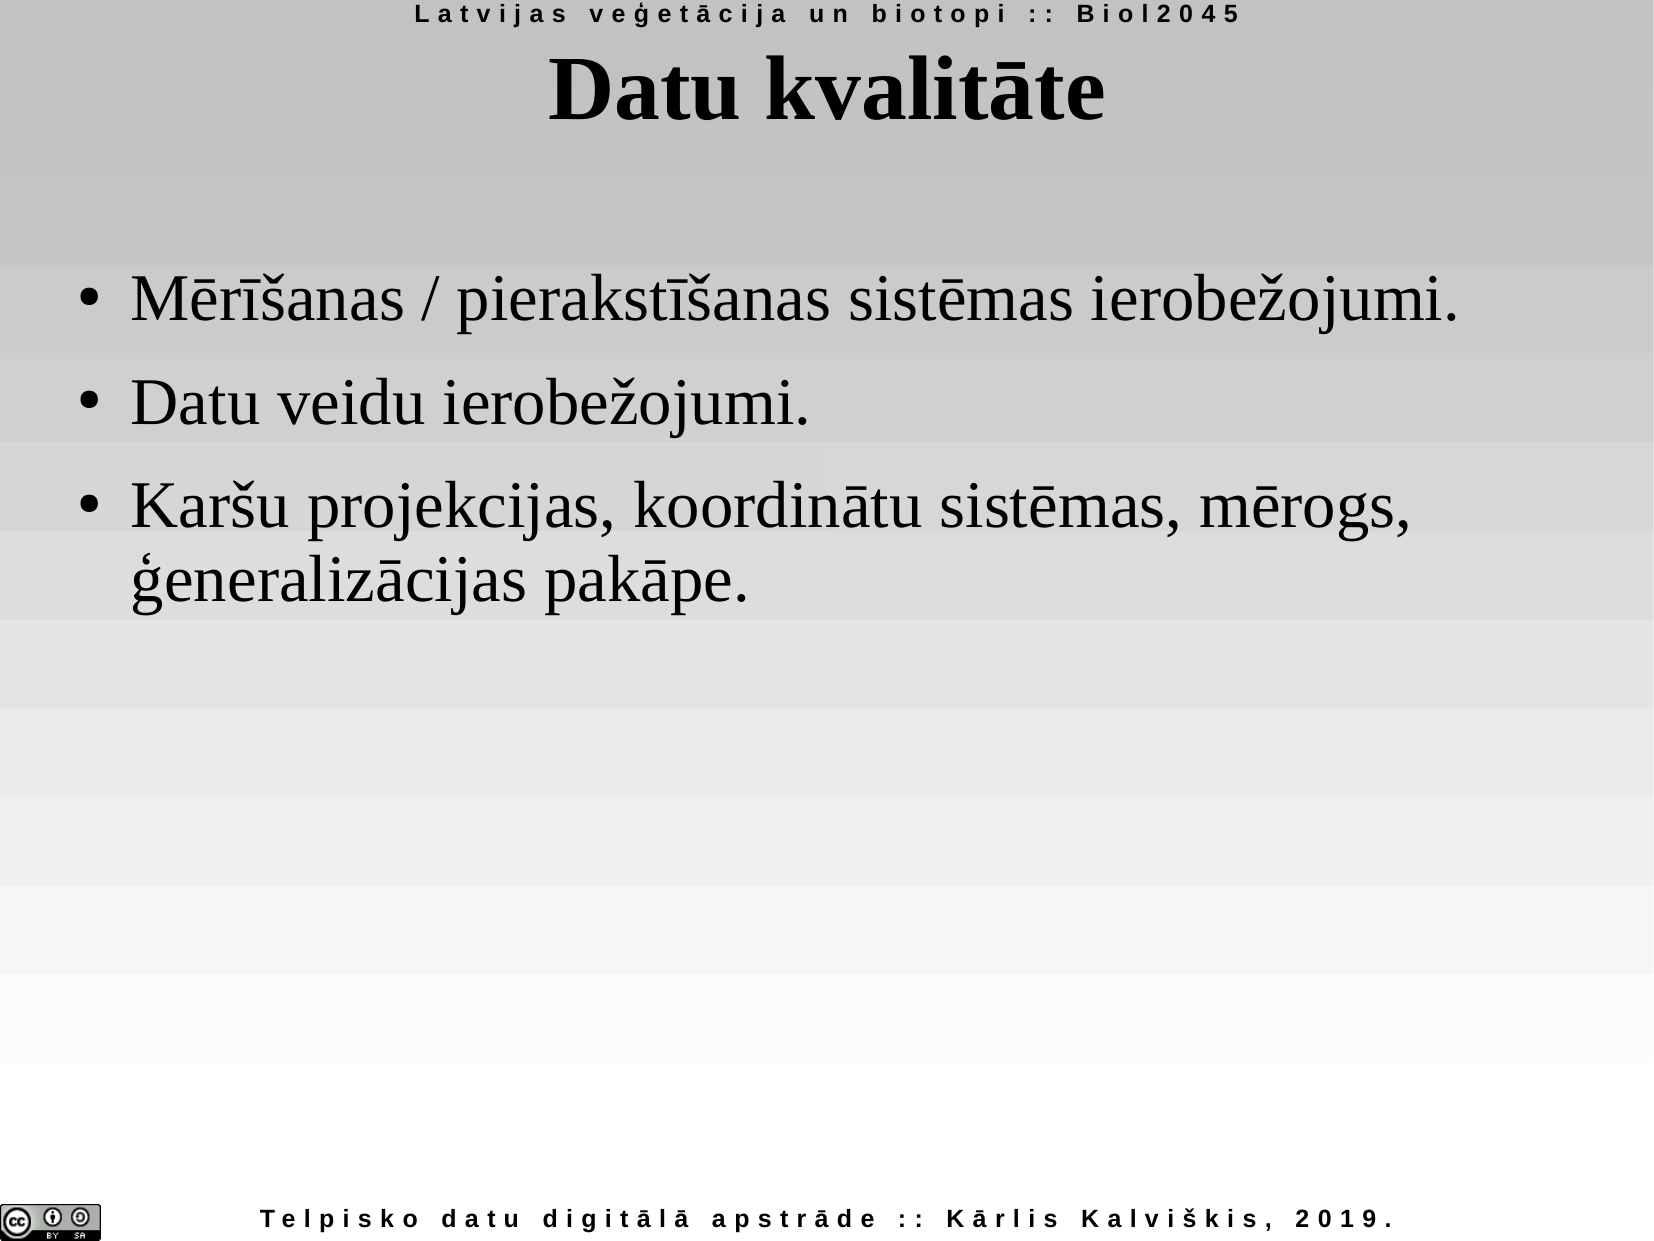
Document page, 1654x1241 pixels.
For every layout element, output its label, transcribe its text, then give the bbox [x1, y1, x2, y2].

list Mērīšanas / pierakstīšanas sistēmas ierobežojumi. Datu veidu ierobežojumi. Karšu projekcijas, koordinātu sistēmas, mērogs, ģeneralizācijas pakāpe. [59, 261, 1596, 1175]
picture [0, 0, 1654, 1241]
title Datu kvalitāte [59, 37, 1596, 246]
